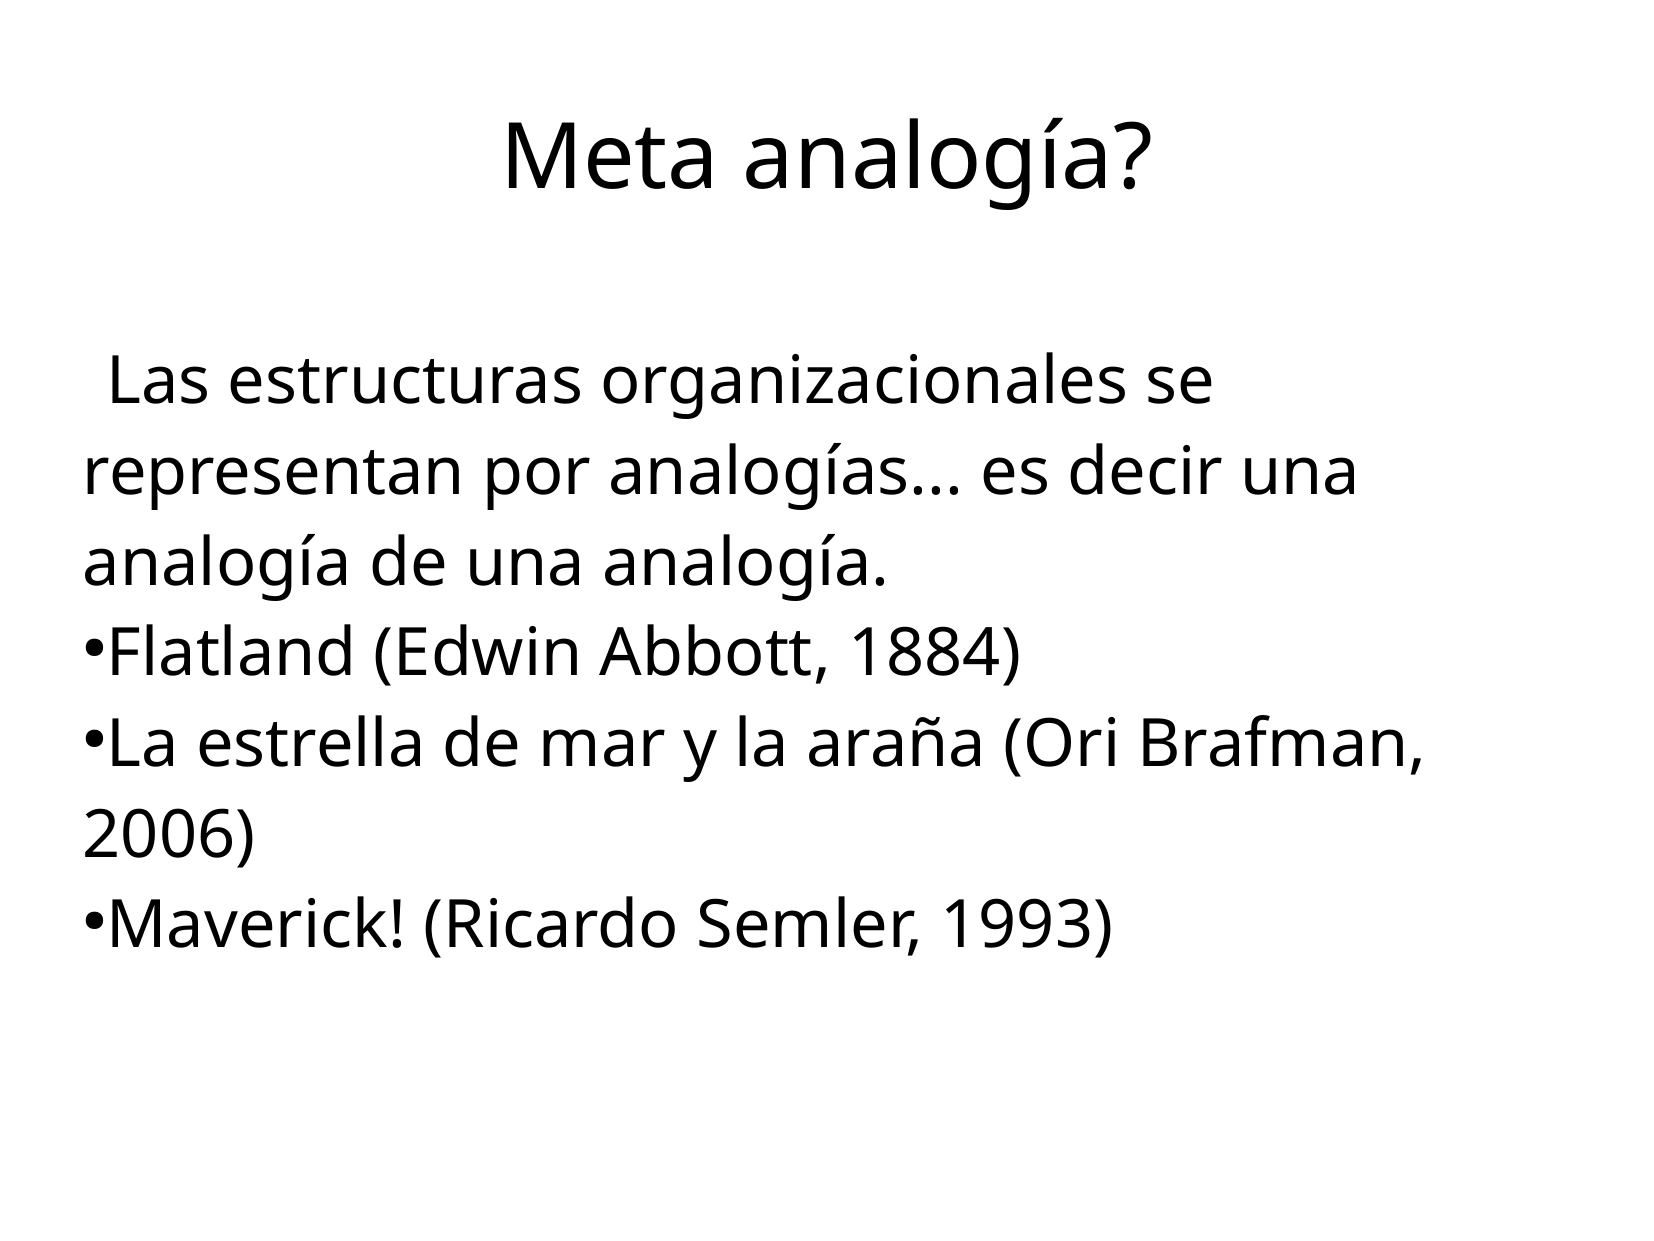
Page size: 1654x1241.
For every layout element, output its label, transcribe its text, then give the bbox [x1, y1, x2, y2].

subtitle Las estructuras organizacionales se representan por analogías... es decir una analogía de una analogía. Flatland (Edwin Abbott, 1884) La estrella de mar y la araña (Ori Brafman, 2006) Maverick! (Ricardo Semler, 1993) [82, 290, 1538, 1010]
title Meta analogía? [82, 49, 1571, 257]
